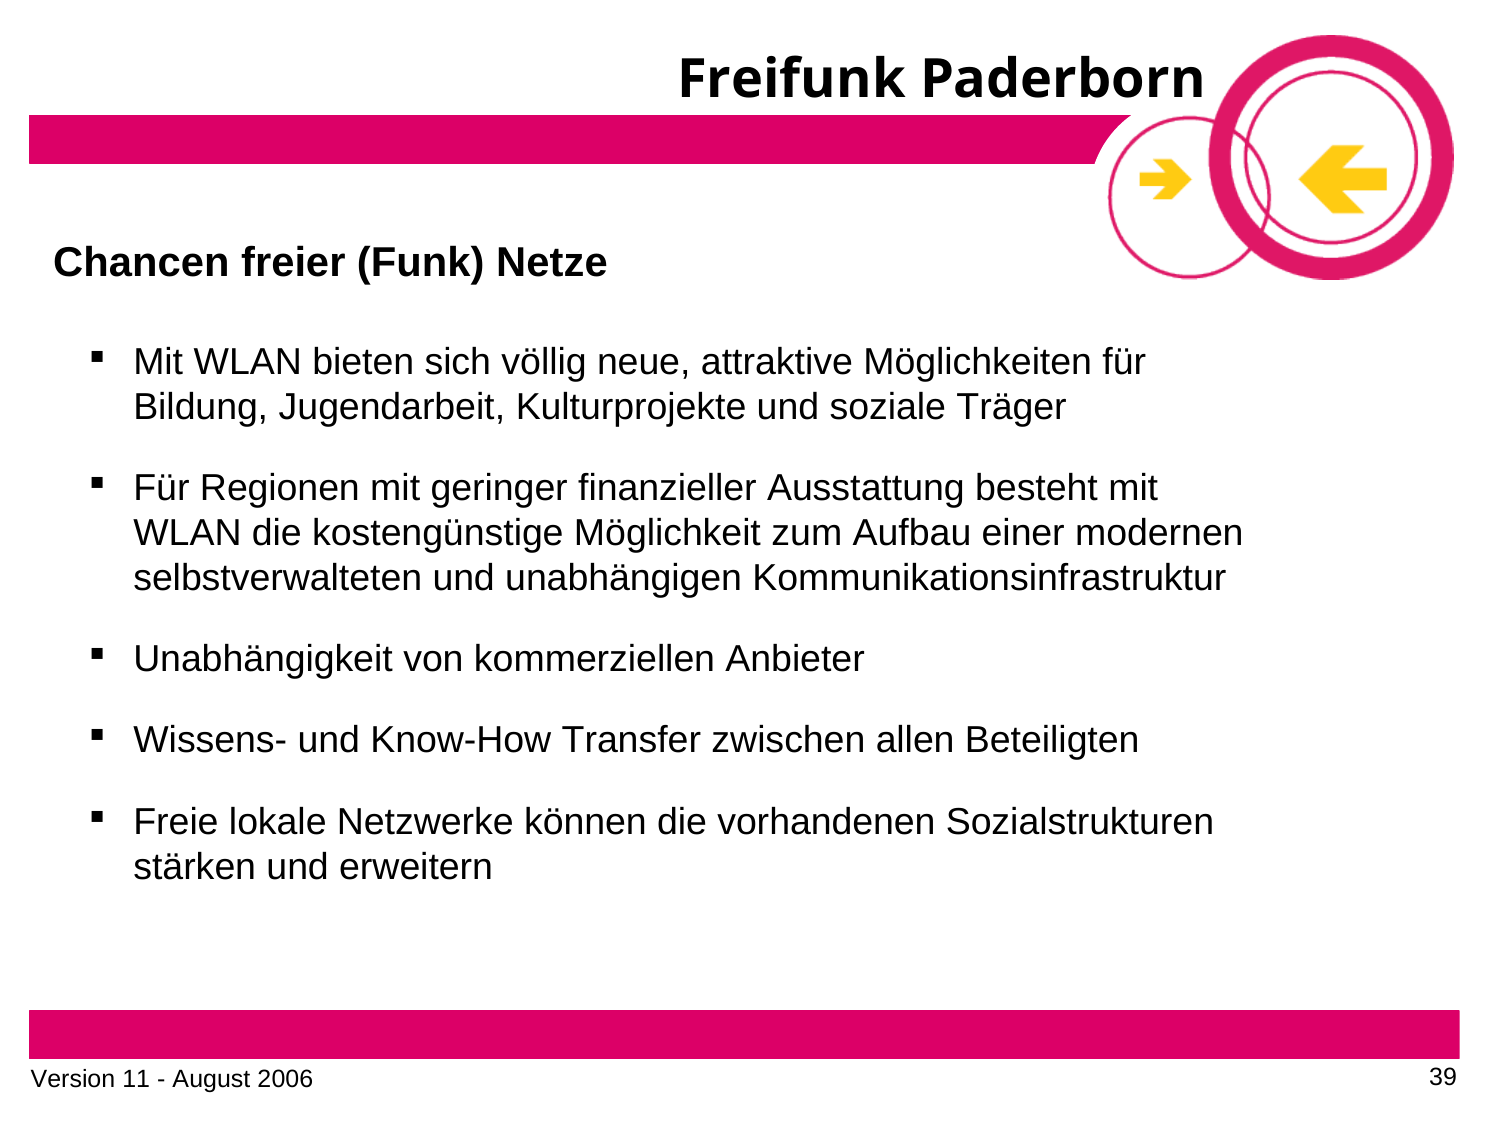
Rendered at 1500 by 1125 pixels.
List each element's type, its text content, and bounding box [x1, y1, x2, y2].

text_box Chancen freier (Funk) Netze [53, 235, 1046, 395]
picture [1107, 35, 1454, 280]
text_box Mit WLAN bieten sich völlig neue, attraktive Möglichkeiten für Bildung, Jugendarbeit, Kulturprojekte und soziale Träger Für Regionen mit geringer finanzieller Ausstattung besteht mit WLAN die kostengünstige Möglichkeit zum Aufbau einer modernen selbstverwalteten und unabhängigen Kommunikationsinfrastruktur Unabhängigkeit von kommerziellen Anbieter Wissens- und Know-How Transfer zwischen allen Beteiligten Freie lokale Netzwerke können die vorhandenen Sozialstrukturen stärken und erweitern [59, 337, 1288, 976]
